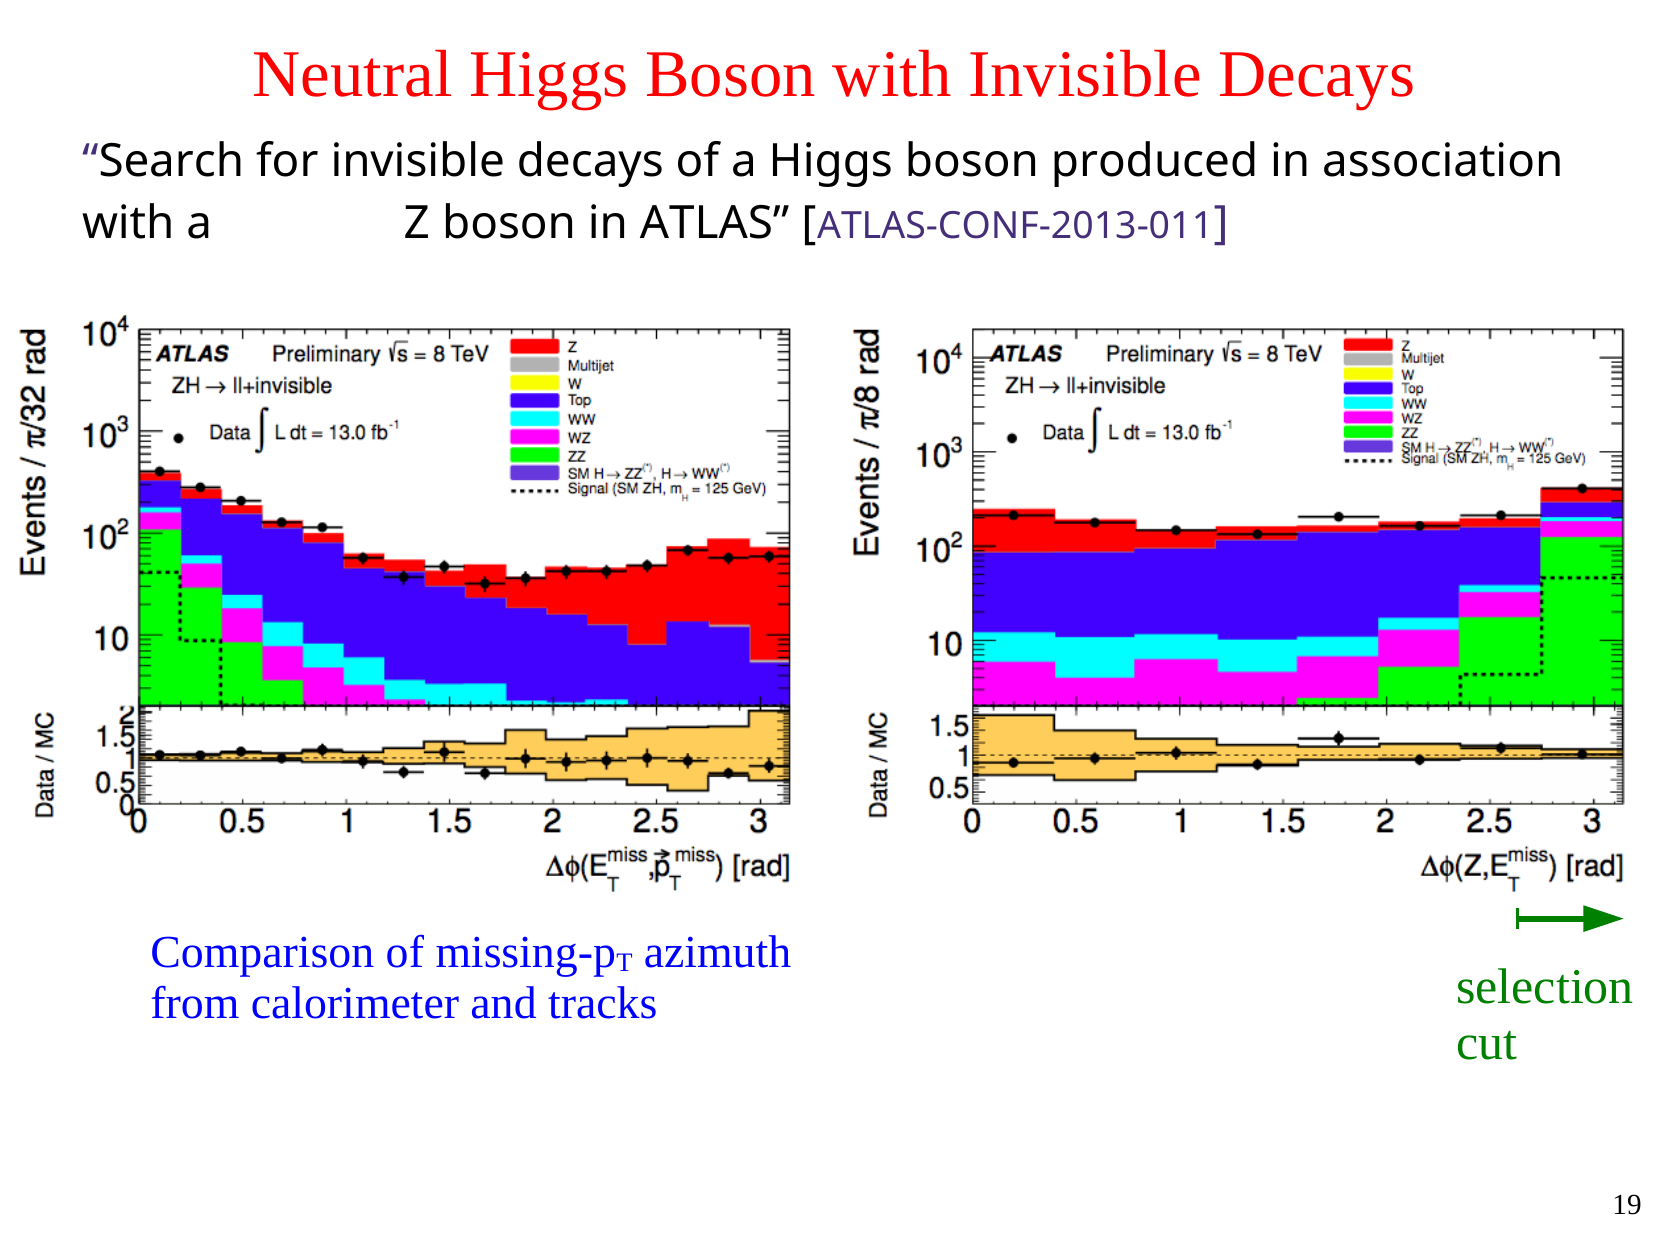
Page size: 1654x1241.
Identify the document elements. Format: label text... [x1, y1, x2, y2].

title Neutral Higgs Boson with Invisible Decays [128, 5, 1541, 127]
list “Search for invisible decays of a Higgs boson produced in association with a Z boson in ATLAS” [ATLAS-CONF-2013-011] [11, 905, 1583, 909]
list “Search for invisible decays of a Higgs boson produced in association with a Z boson in ATLAS” [ATLAS-CONF-2013-011] [11, 127, 1647, 297]
text_box Comparison of missing-pT azimuth from calorimeter and tracks [150, 927, 792, 1044]
picture [1, 297, 1654, 905]
text_box selection cut [1456, 959, 1647, 1071]
